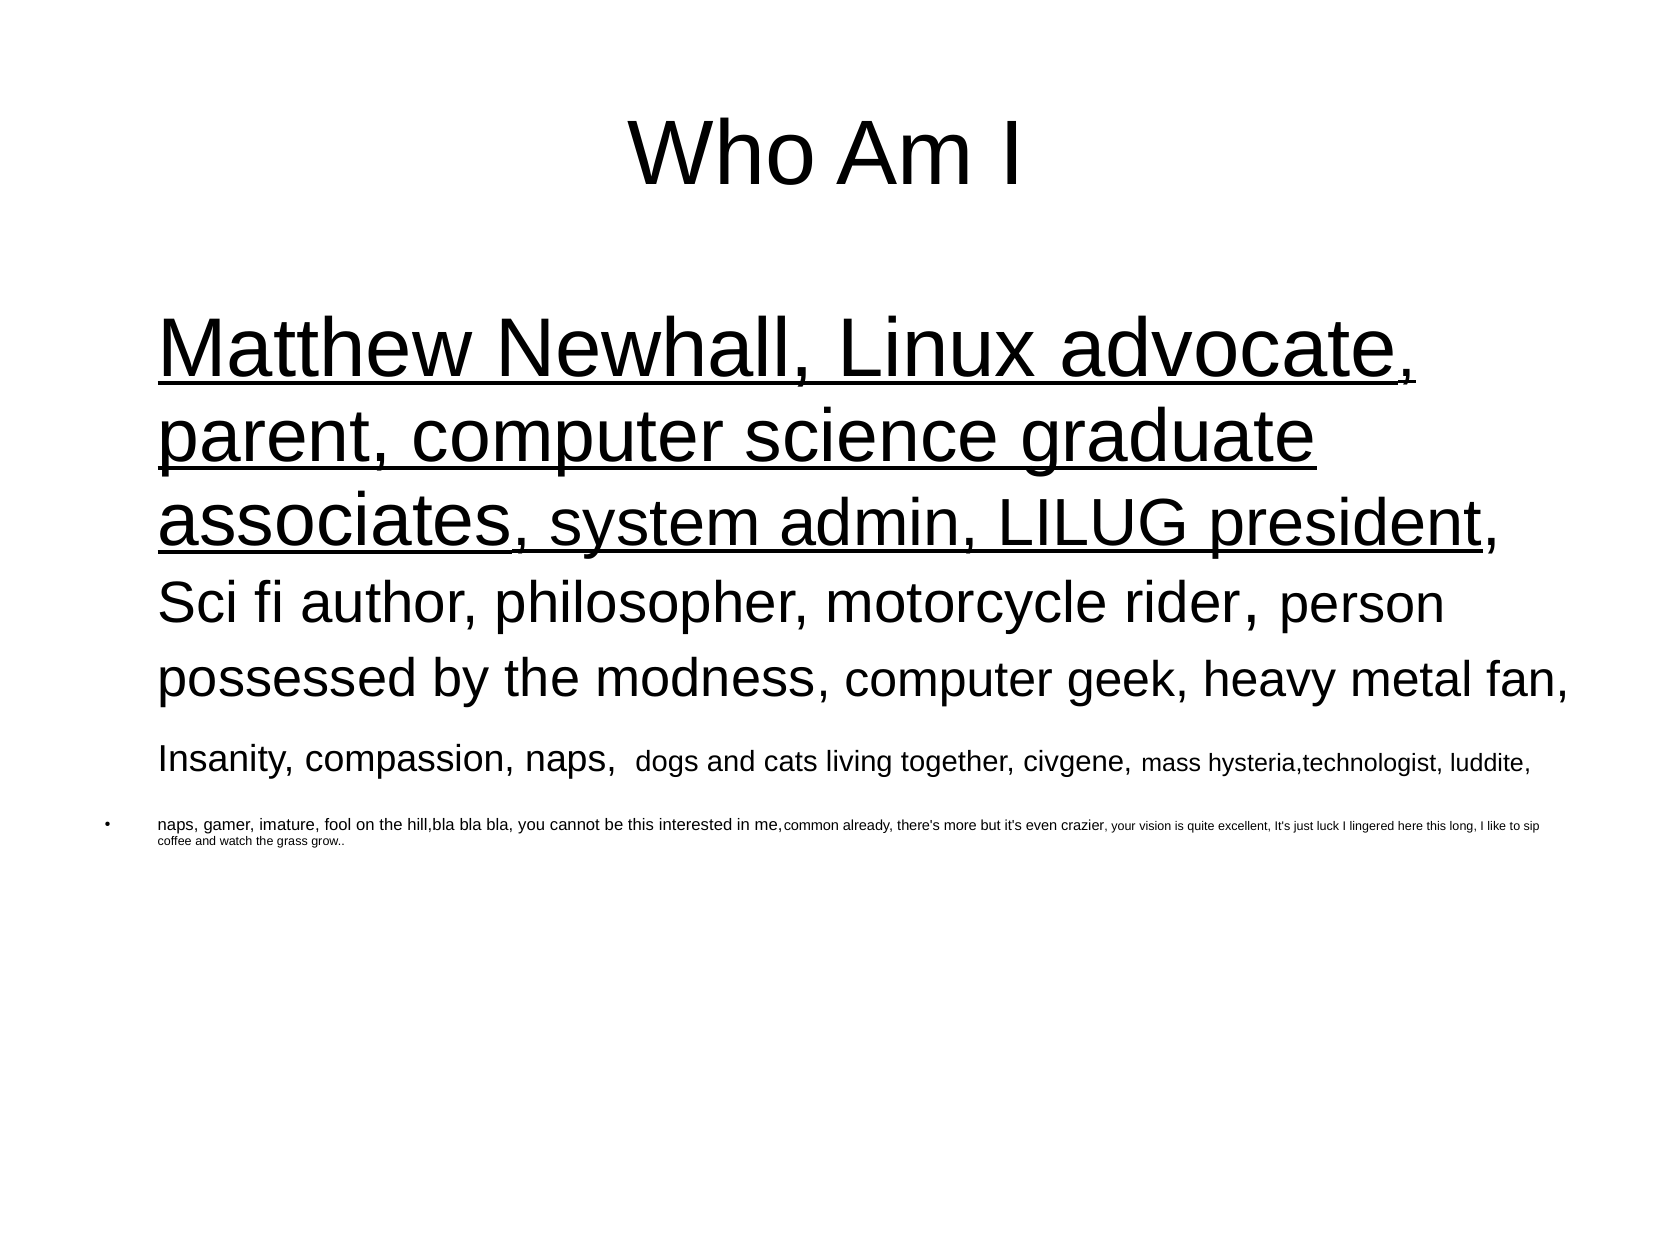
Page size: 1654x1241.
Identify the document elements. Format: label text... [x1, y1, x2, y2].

title Who Am I [82, 49, 1571, 257]
list Matthew Newhall, Linux advocate, parent, computer science graduate associates, system admin, LILUG president, Sci fi author, philosopher, motorcycle rider, person possessed by the modness, computer geek, heavy metal fan, Insanity, compassion, naps, dogs and cats living together, civgene, mass hysteria,technologist, luddite, naps, gamer, imature, fool on the hill,bla bla bla, you cannot be this interested in me,common already, there's more but it's even crazier, your vision is quite excellent, It's just luck I lingered here this long, I like to sip coffee and watch the grass grow.. [86, 300, 1576, 1021]
